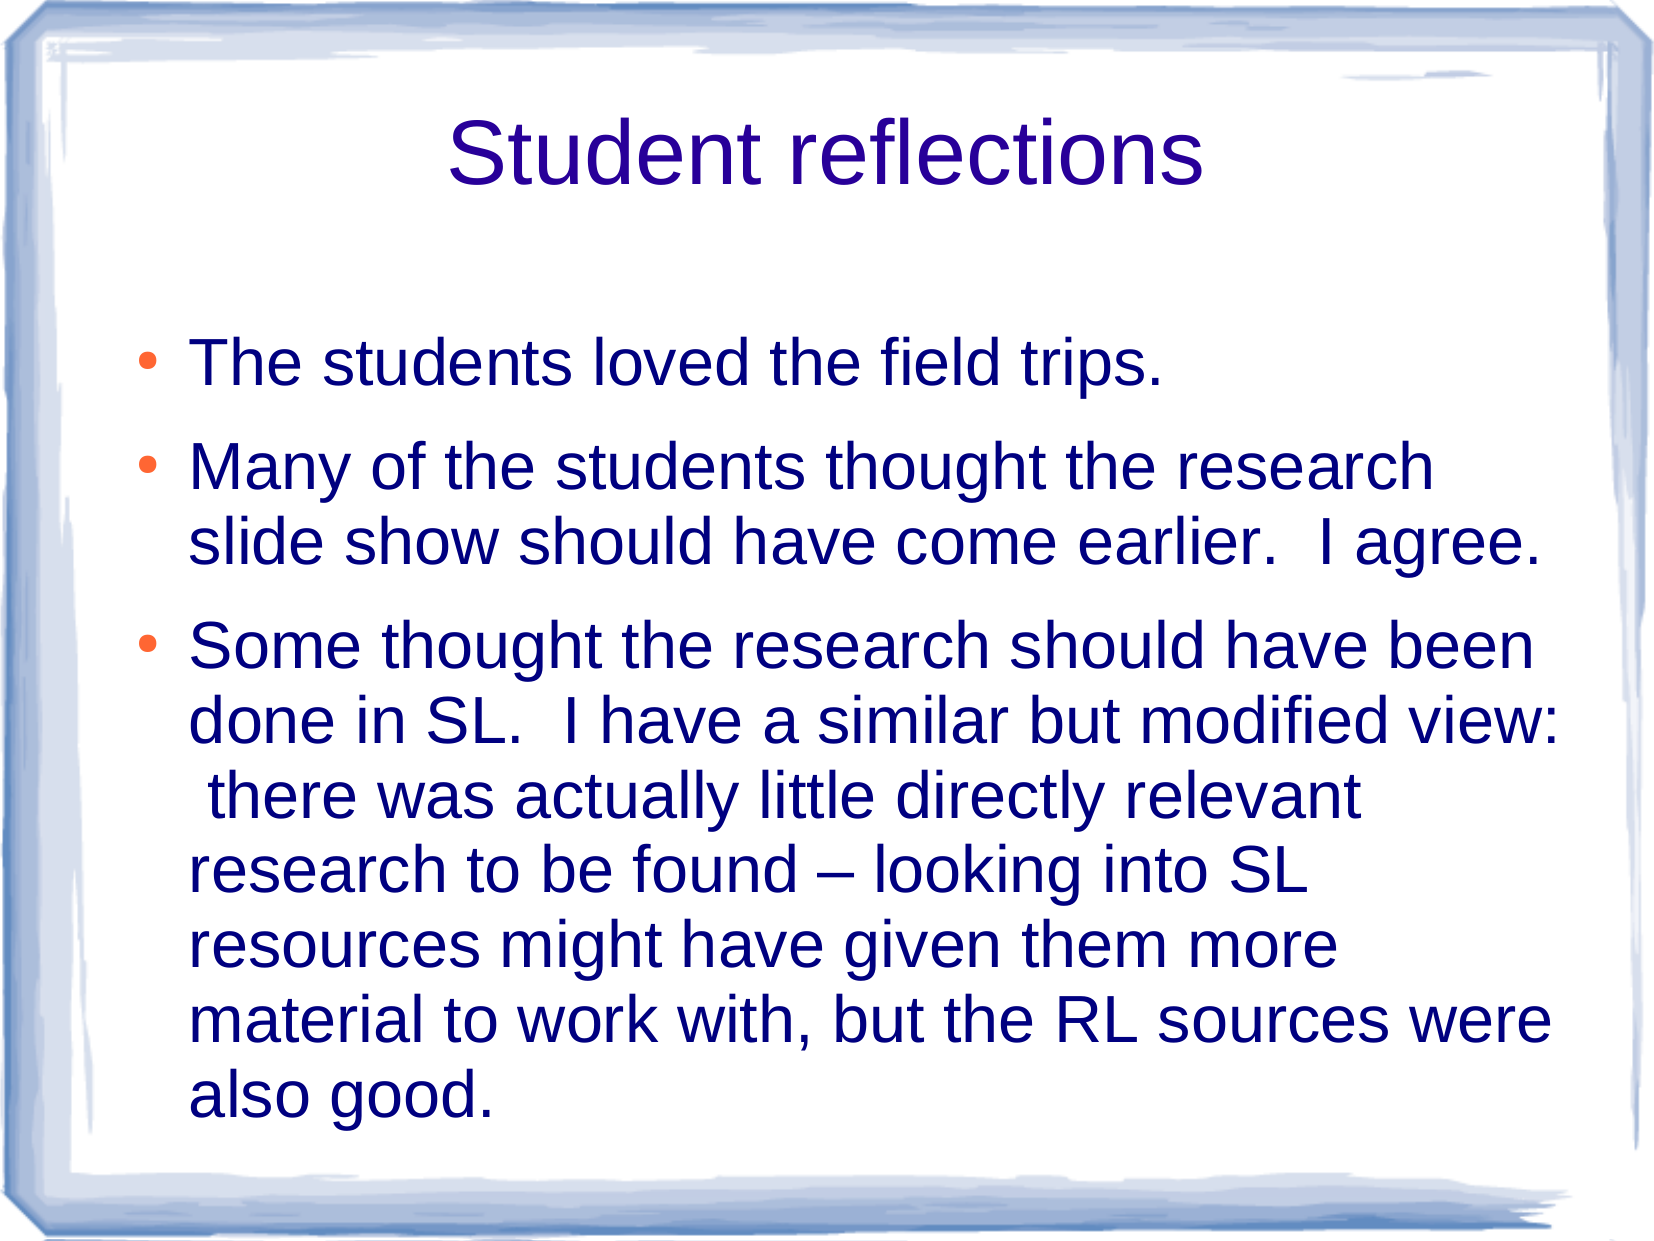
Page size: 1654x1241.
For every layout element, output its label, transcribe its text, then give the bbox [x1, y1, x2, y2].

list The students loved the field trips. Many of the students thought the research slide show should have come earlier. I agree. Some thought the research should have been done in SL. I have a similar but modified view: there was actually little directly relevant research to be found – looking into SL resources might have given them more material to work with, but the RL sources were also good. [118, 324, 1571, 1132]
picture [0, 0, 1654, 1241]
title Student reflections [82, 56, 1571, 250]
